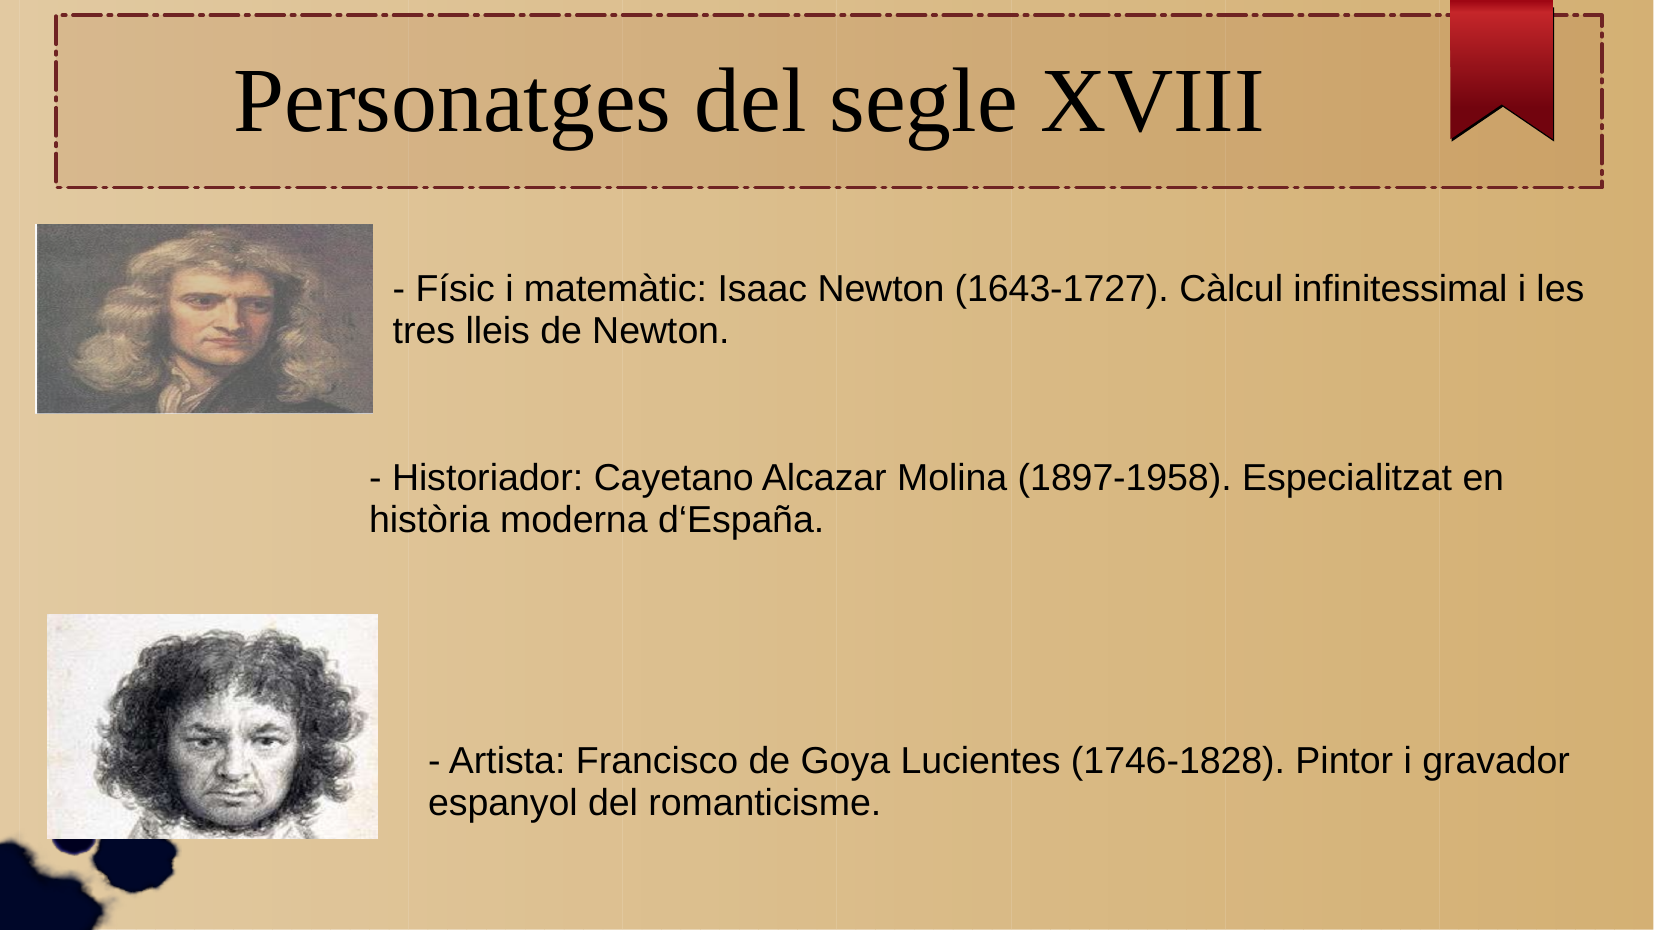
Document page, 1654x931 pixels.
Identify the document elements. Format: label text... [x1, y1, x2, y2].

text_box - Artista: Francisco de Goya Lucientes (1746-1828). Pintor i gravador espanyol del romanticisme. [413, 732, 1607, 832]
title Personatges del segle XVIII [59, 11, 1441, 189]
picture [47, 614, 378, 839]
text_box - Físic i matemàtic: Isaac Newton (1643-1727). Càlcul infinitessimal i les tres lleis de Newton. [377, 259, 1642, 443]
picture [35, 224, 373, 414]
text_box - Historiador: Cayetano Alcazar Molina (1897-1958). Especialitzat en història moderna d‘España. [354, 448, 1642, 548]
